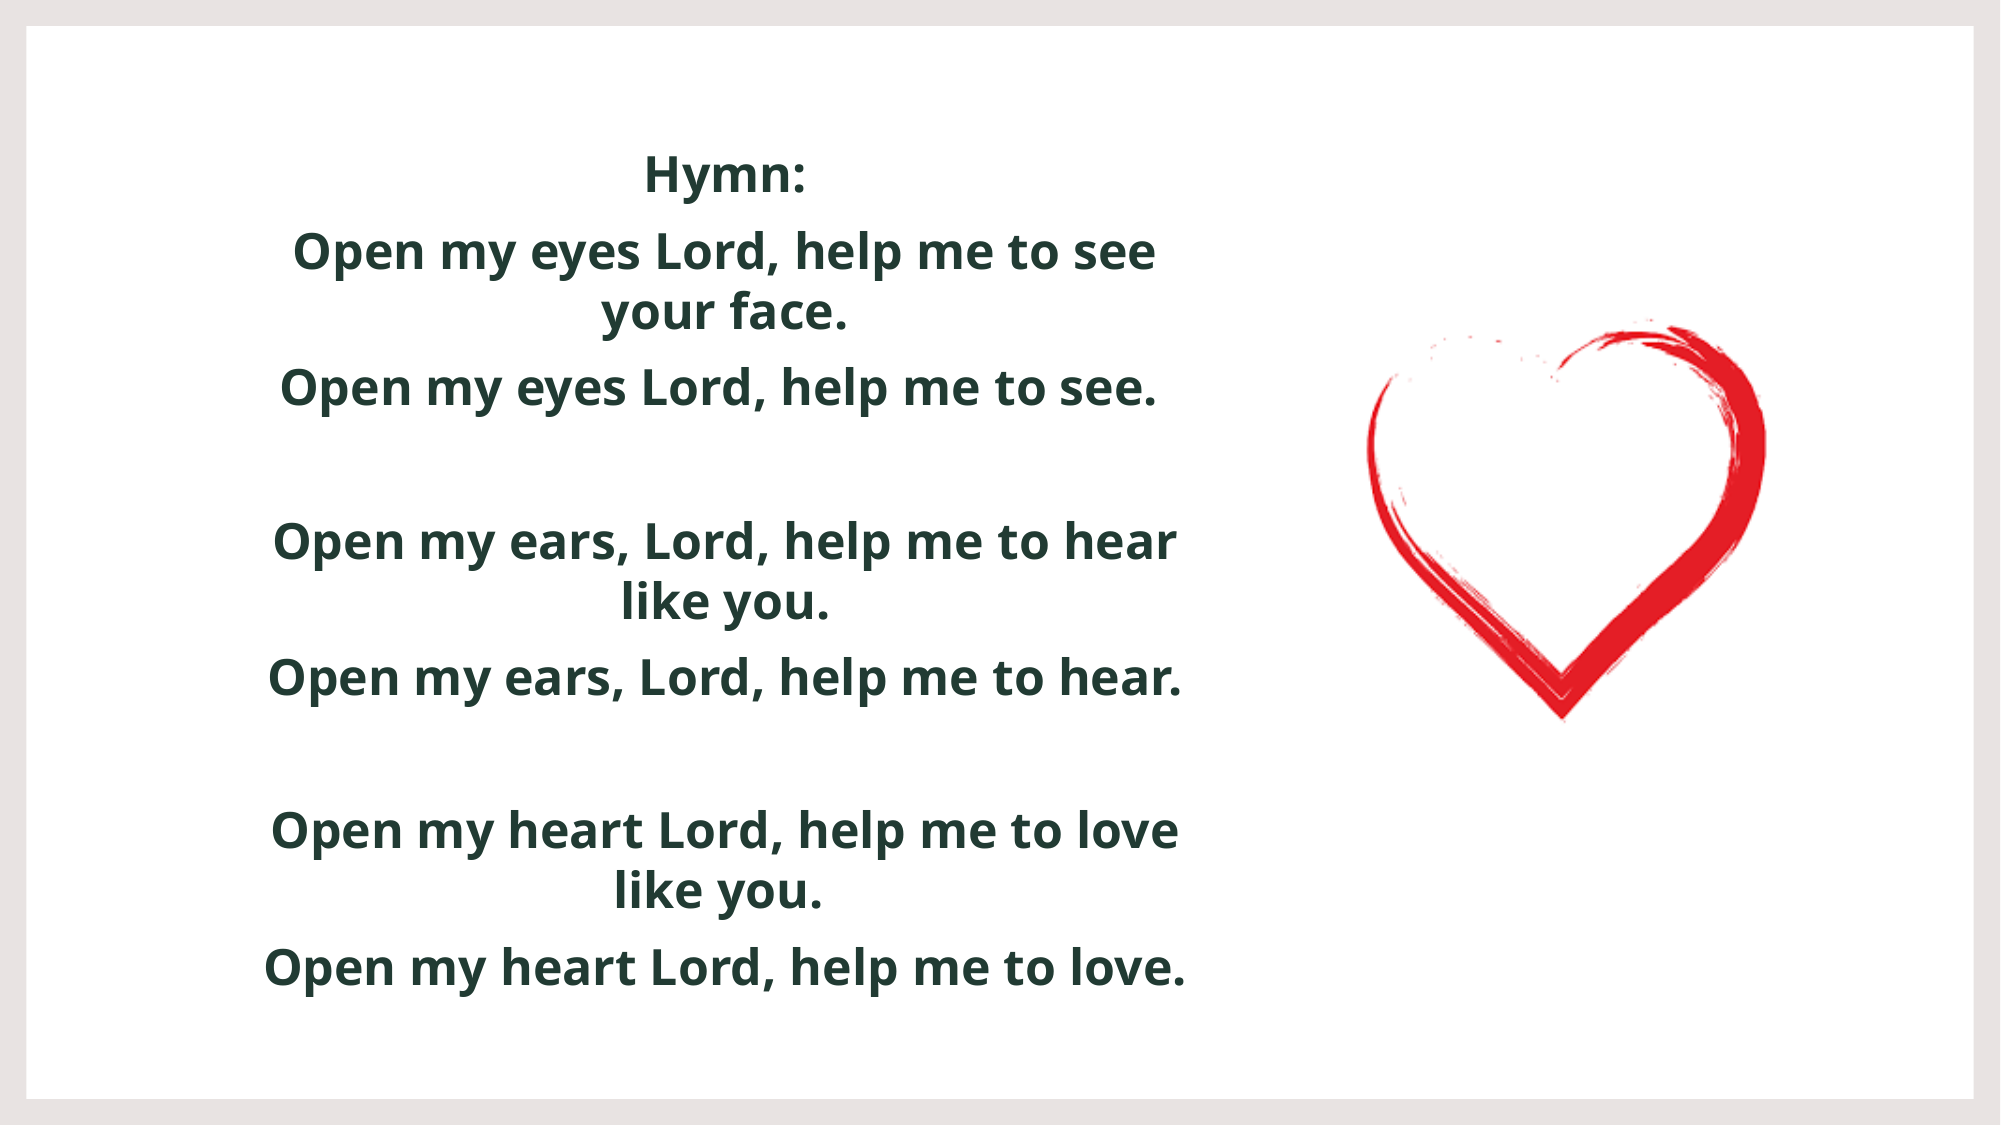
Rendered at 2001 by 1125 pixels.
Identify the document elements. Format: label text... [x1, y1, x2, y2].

picture [1356, 284, 1778, 757]
text_box Hymn: Open my eyes Lord, help me to see your face. Open my eyes Lord, help me to see. Open my ears, Lord, help me to hear like you. Open my ears, Lord, help me to hear. Open my heart Lord, help me to love like you. Open my heart Lord, help me to love. [244, 134, 1206, 465]
